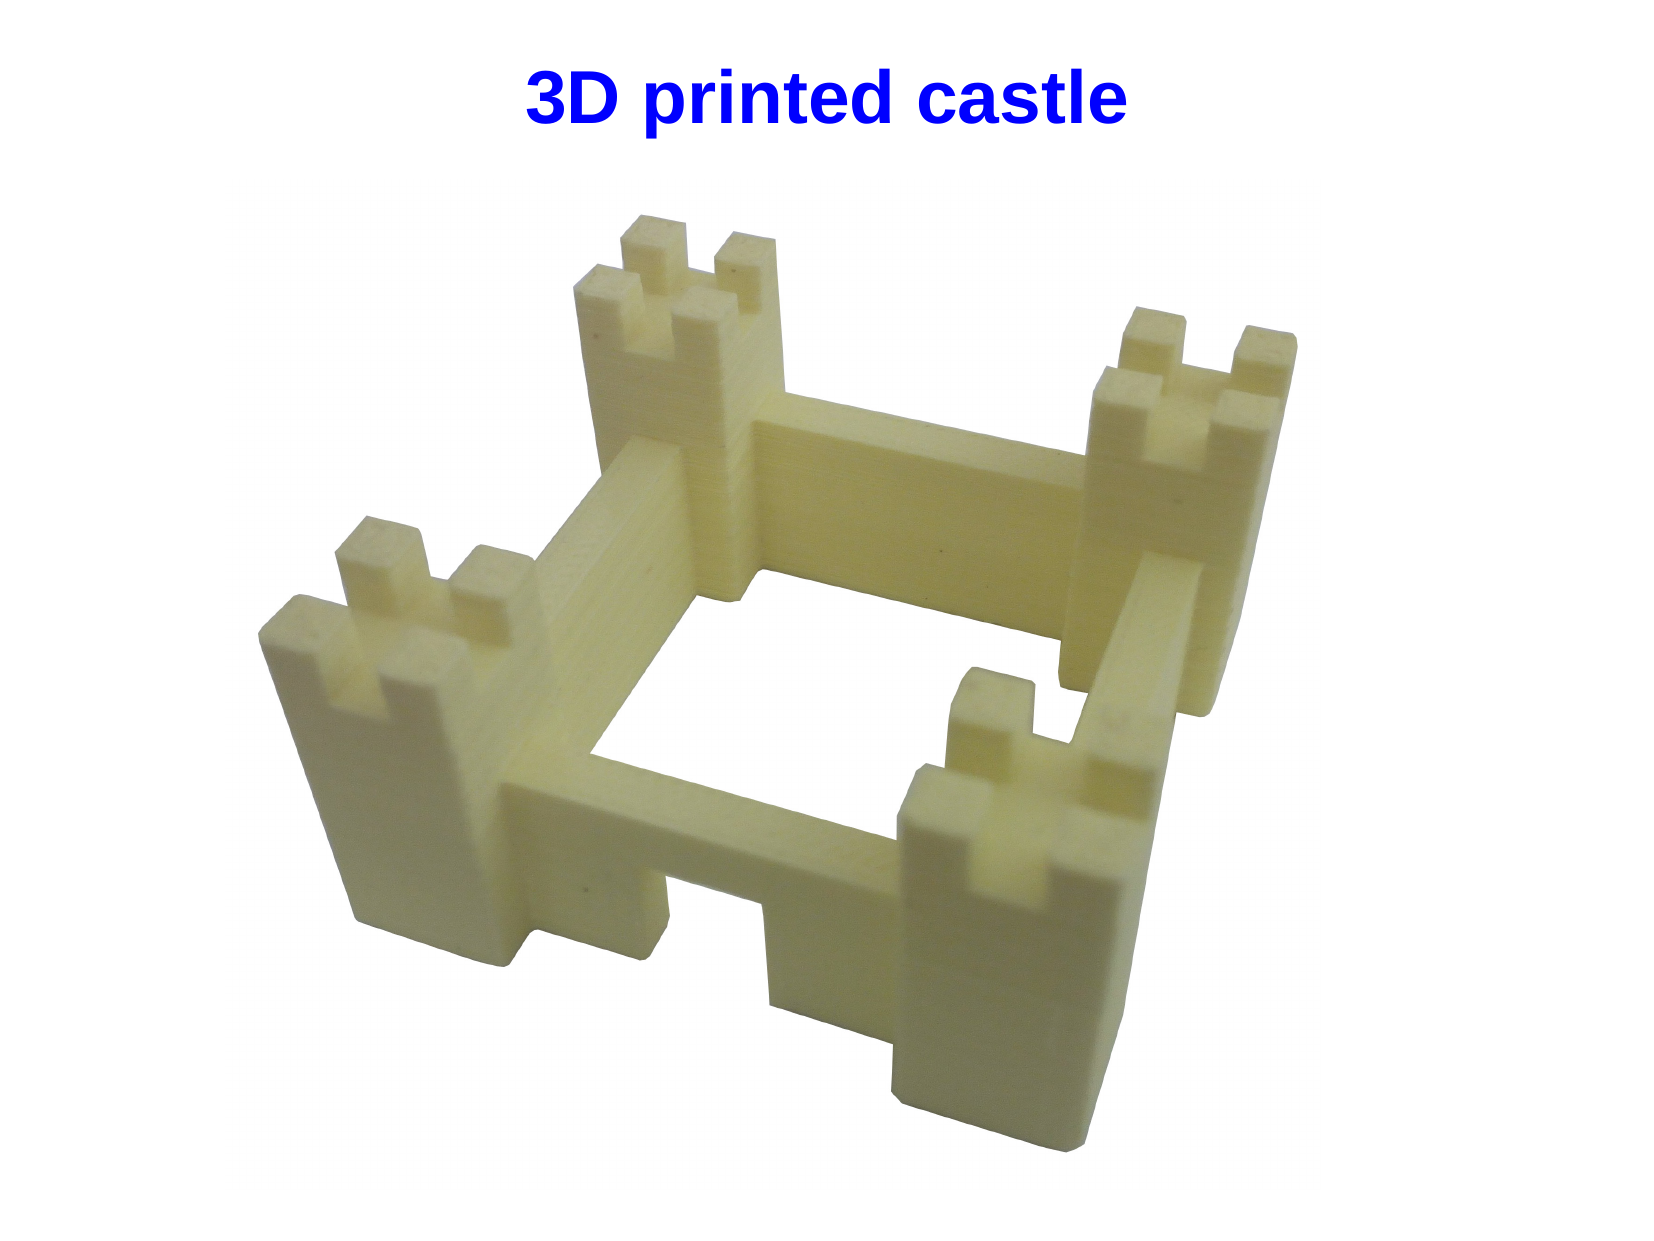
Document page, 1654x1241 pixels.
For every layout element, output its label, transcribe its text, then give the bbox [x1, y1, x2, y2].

text_box 3D printed castle [79, 44, 1576, 151]
picture [225, 179, 1321, 1190]
